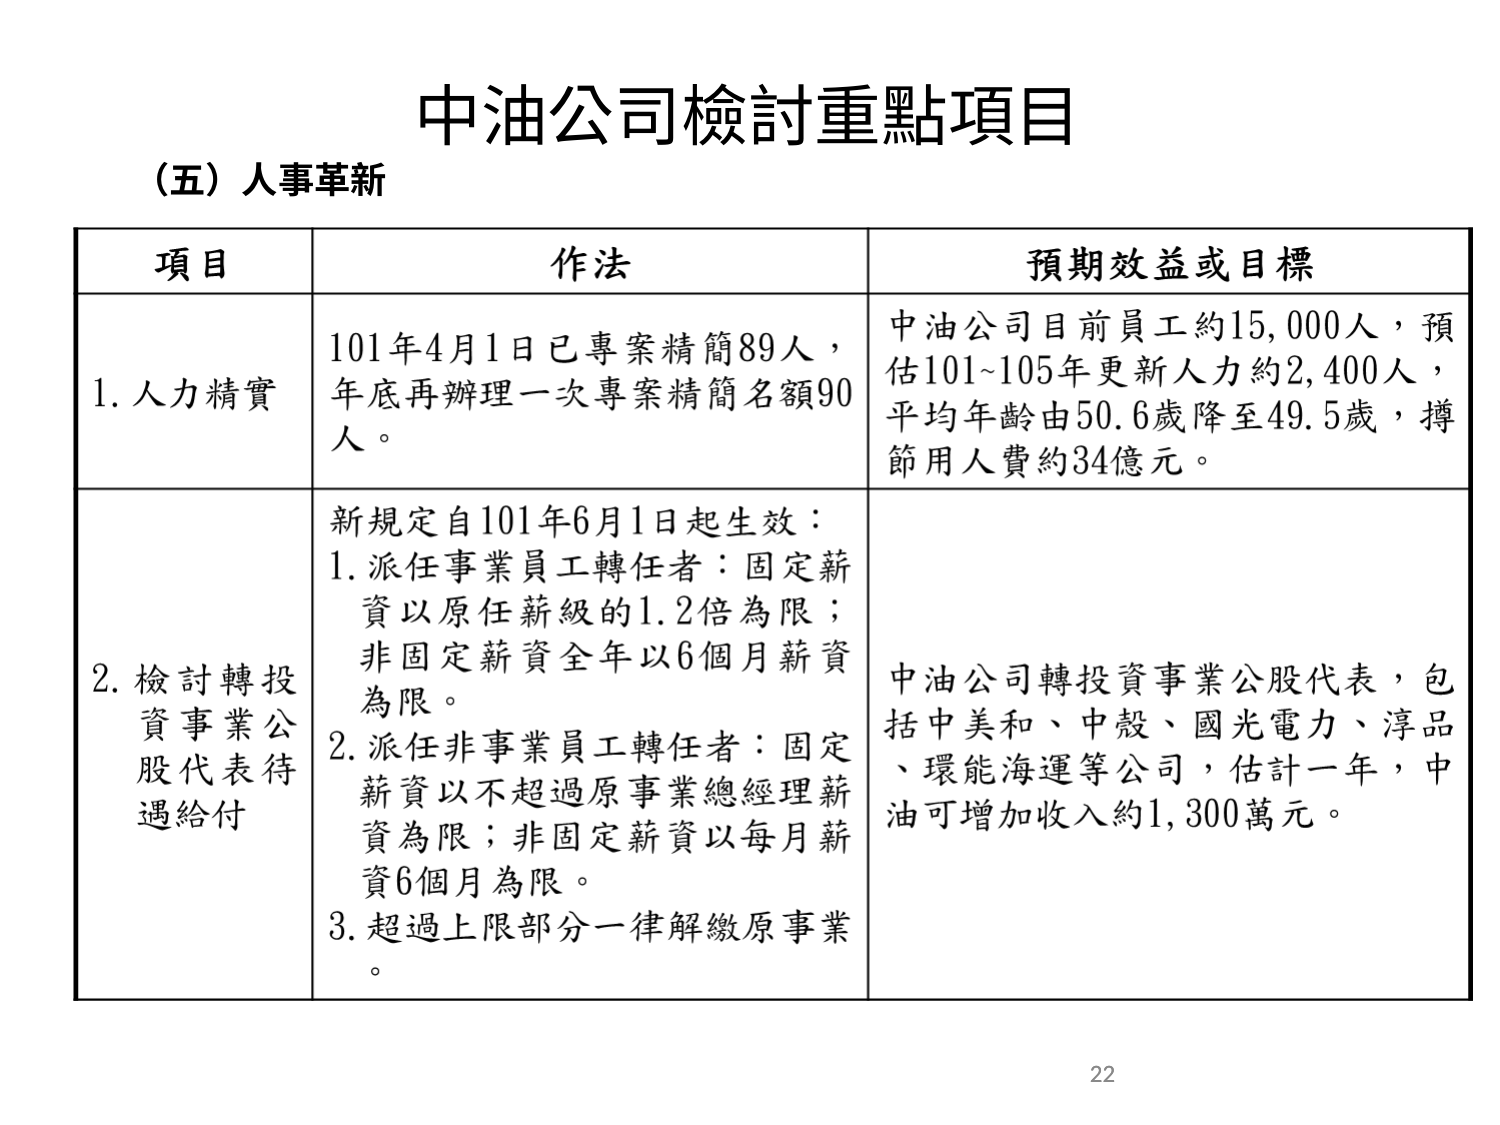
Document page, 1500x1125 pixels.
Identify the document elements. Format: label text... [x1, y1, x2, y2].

picture [67, 223, 1479, 1016]
text_box [1074, 1042, 1426, 1103]
list （五）人事革新 [29, 149, 1471, 209]
text_box 中油公司檢討重點項目 [73, 54, 1424, 173]
